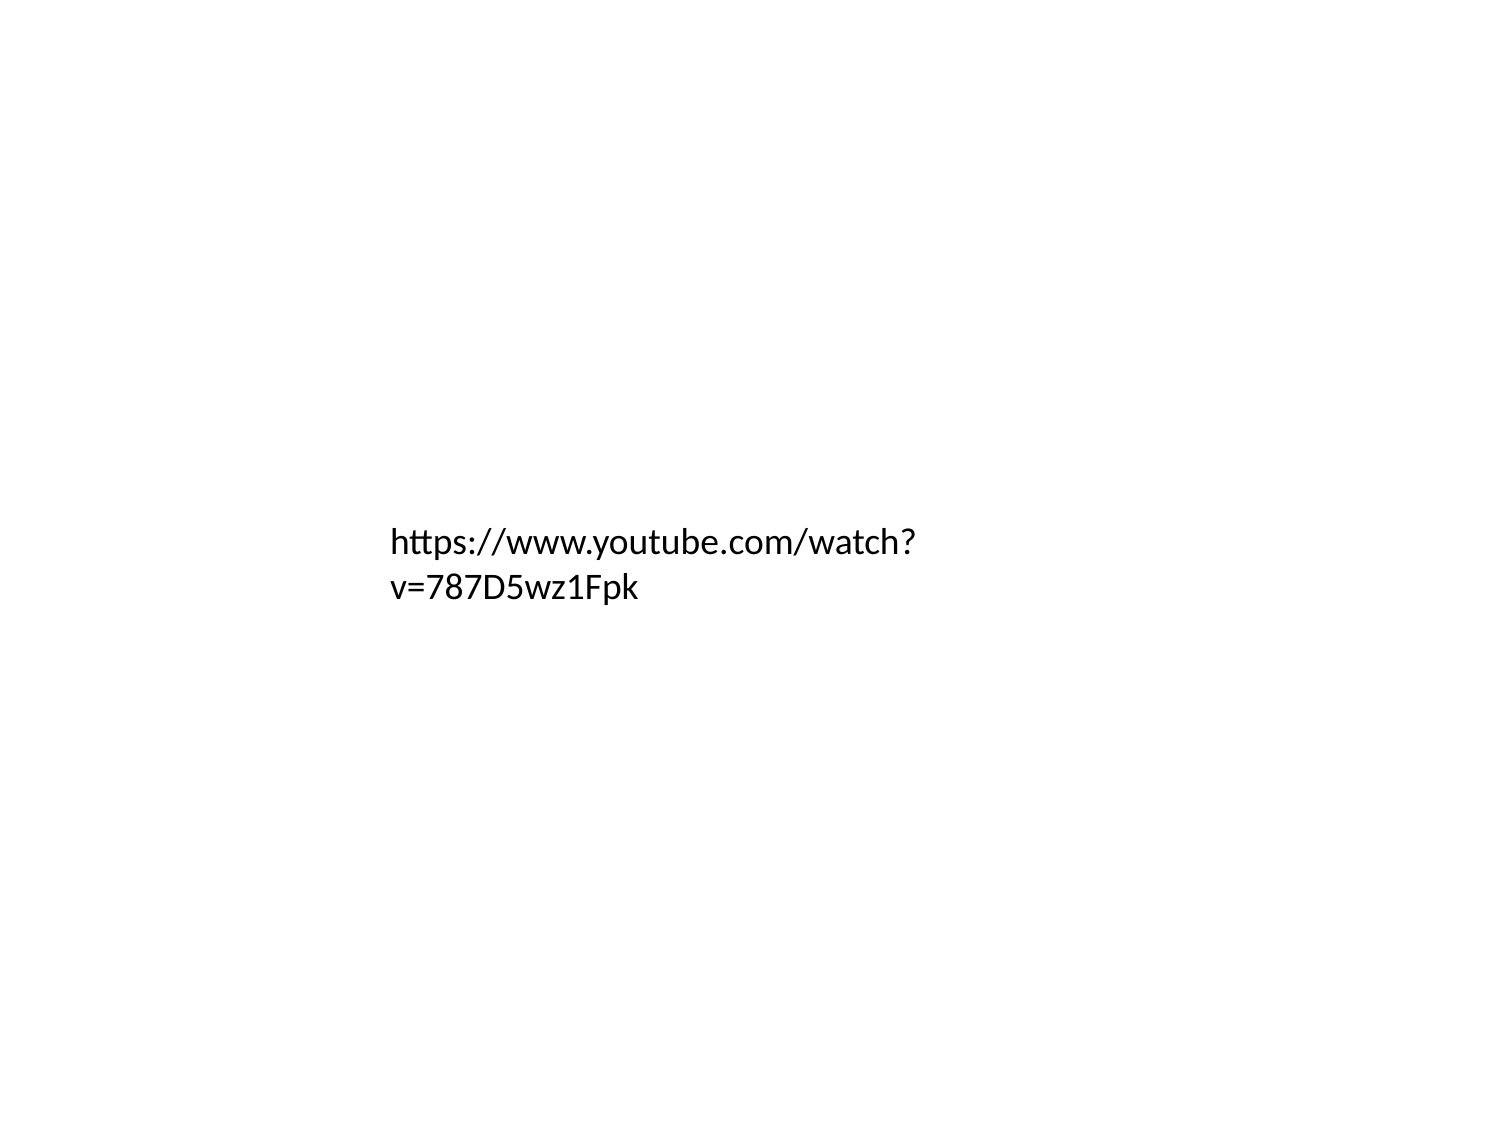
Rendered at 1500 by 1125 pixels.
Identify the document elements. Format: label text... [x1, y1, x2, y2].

text_box https://www.youtube.com/watch?v=787D5wz1Fpk [375, 509, 1125, 614]
